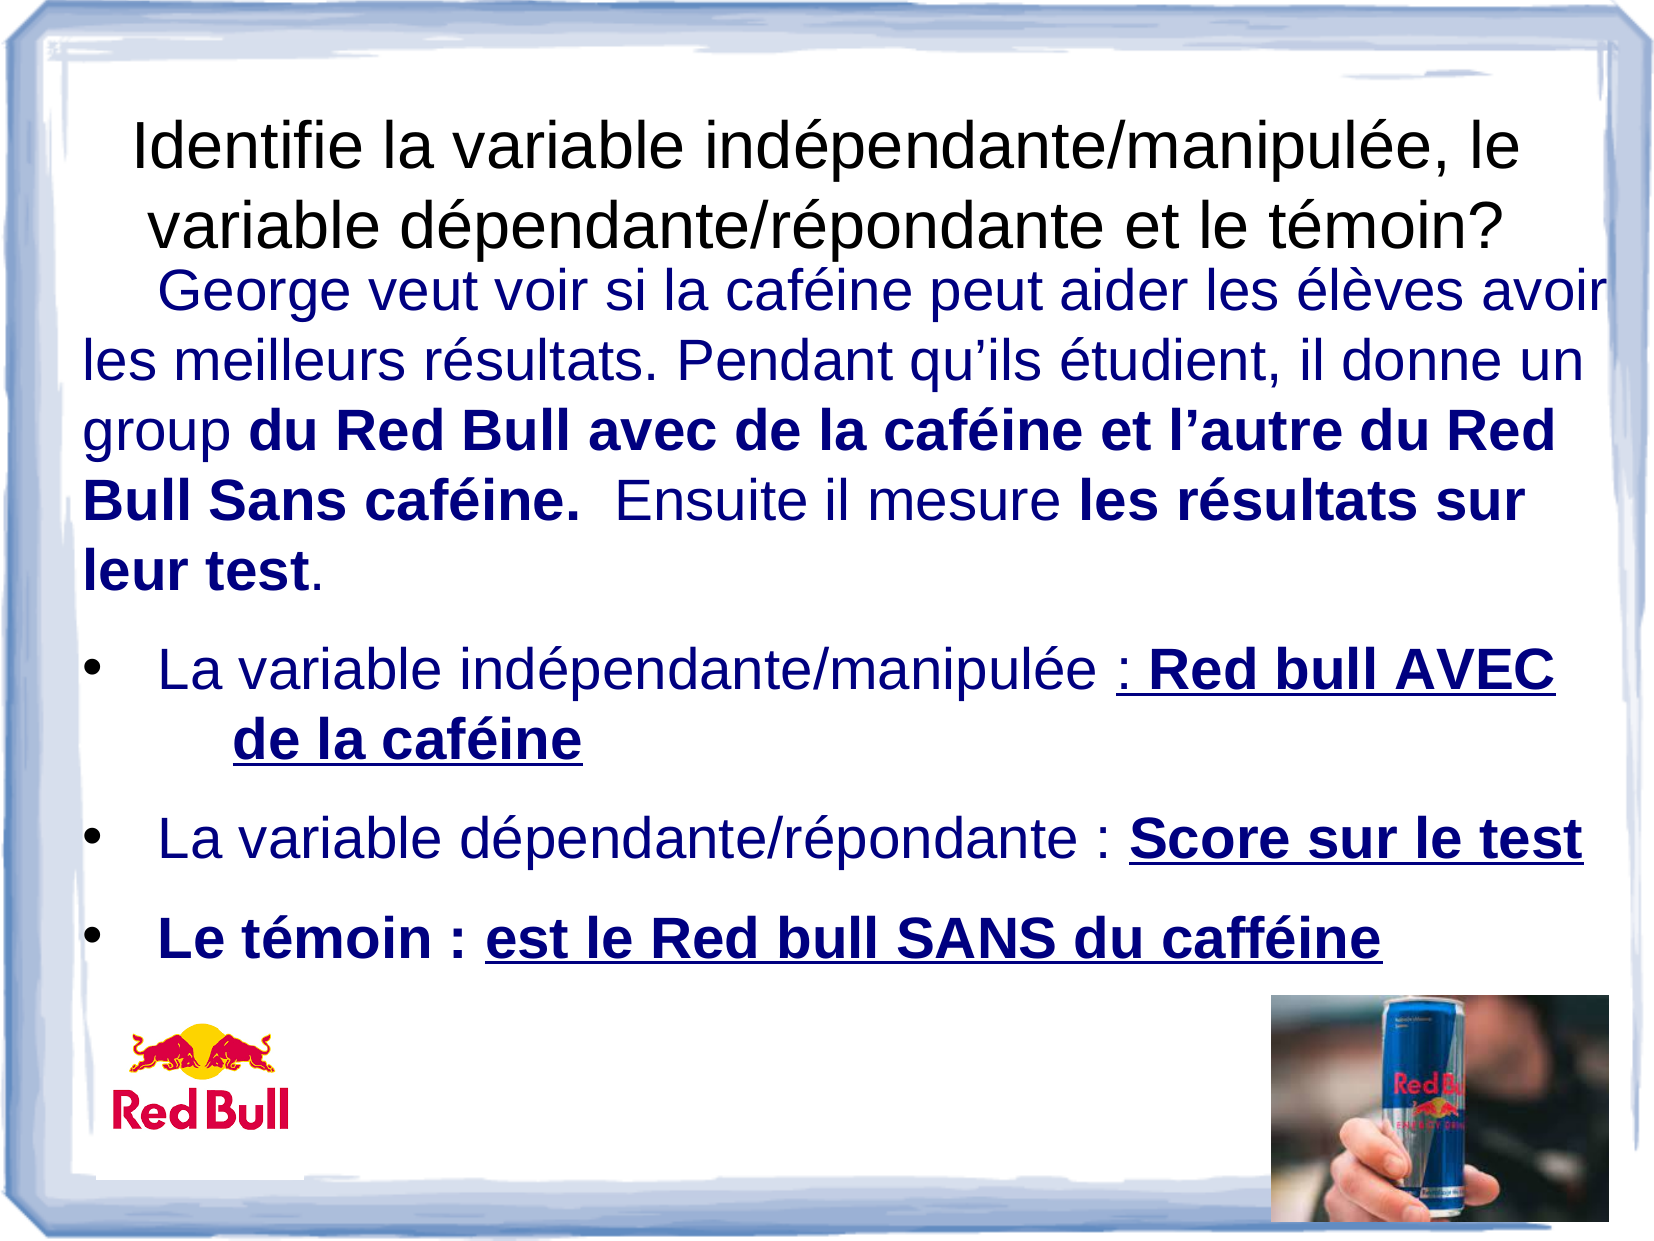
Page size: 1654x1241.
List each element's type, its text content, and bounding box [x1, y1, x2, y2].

list George veut voir si la caféine peut aider les élèves avoir les meilleurs résultats. Pendant qu’ils étudient, il donne un group du Red Bull avec de la caféine et l’autre du Red Bull Sans caféine. Ensuite il mesure les résultats sur leur test. La variable indépendante/manipulée : Red bull AVEC de la caféine La variable dépendante/répondante : Score sur le test Le témoin : est le Red bull SANS du cafféine [82, 252, 1630, 1072]
title Identifie la variable indépendante/manipulée, le variable dépendante/répondante et le témoin? [82, 101, 1571, 252]
picture [1271, 995, 1609, 1222]
picture [96, 972, 304, 1180]
